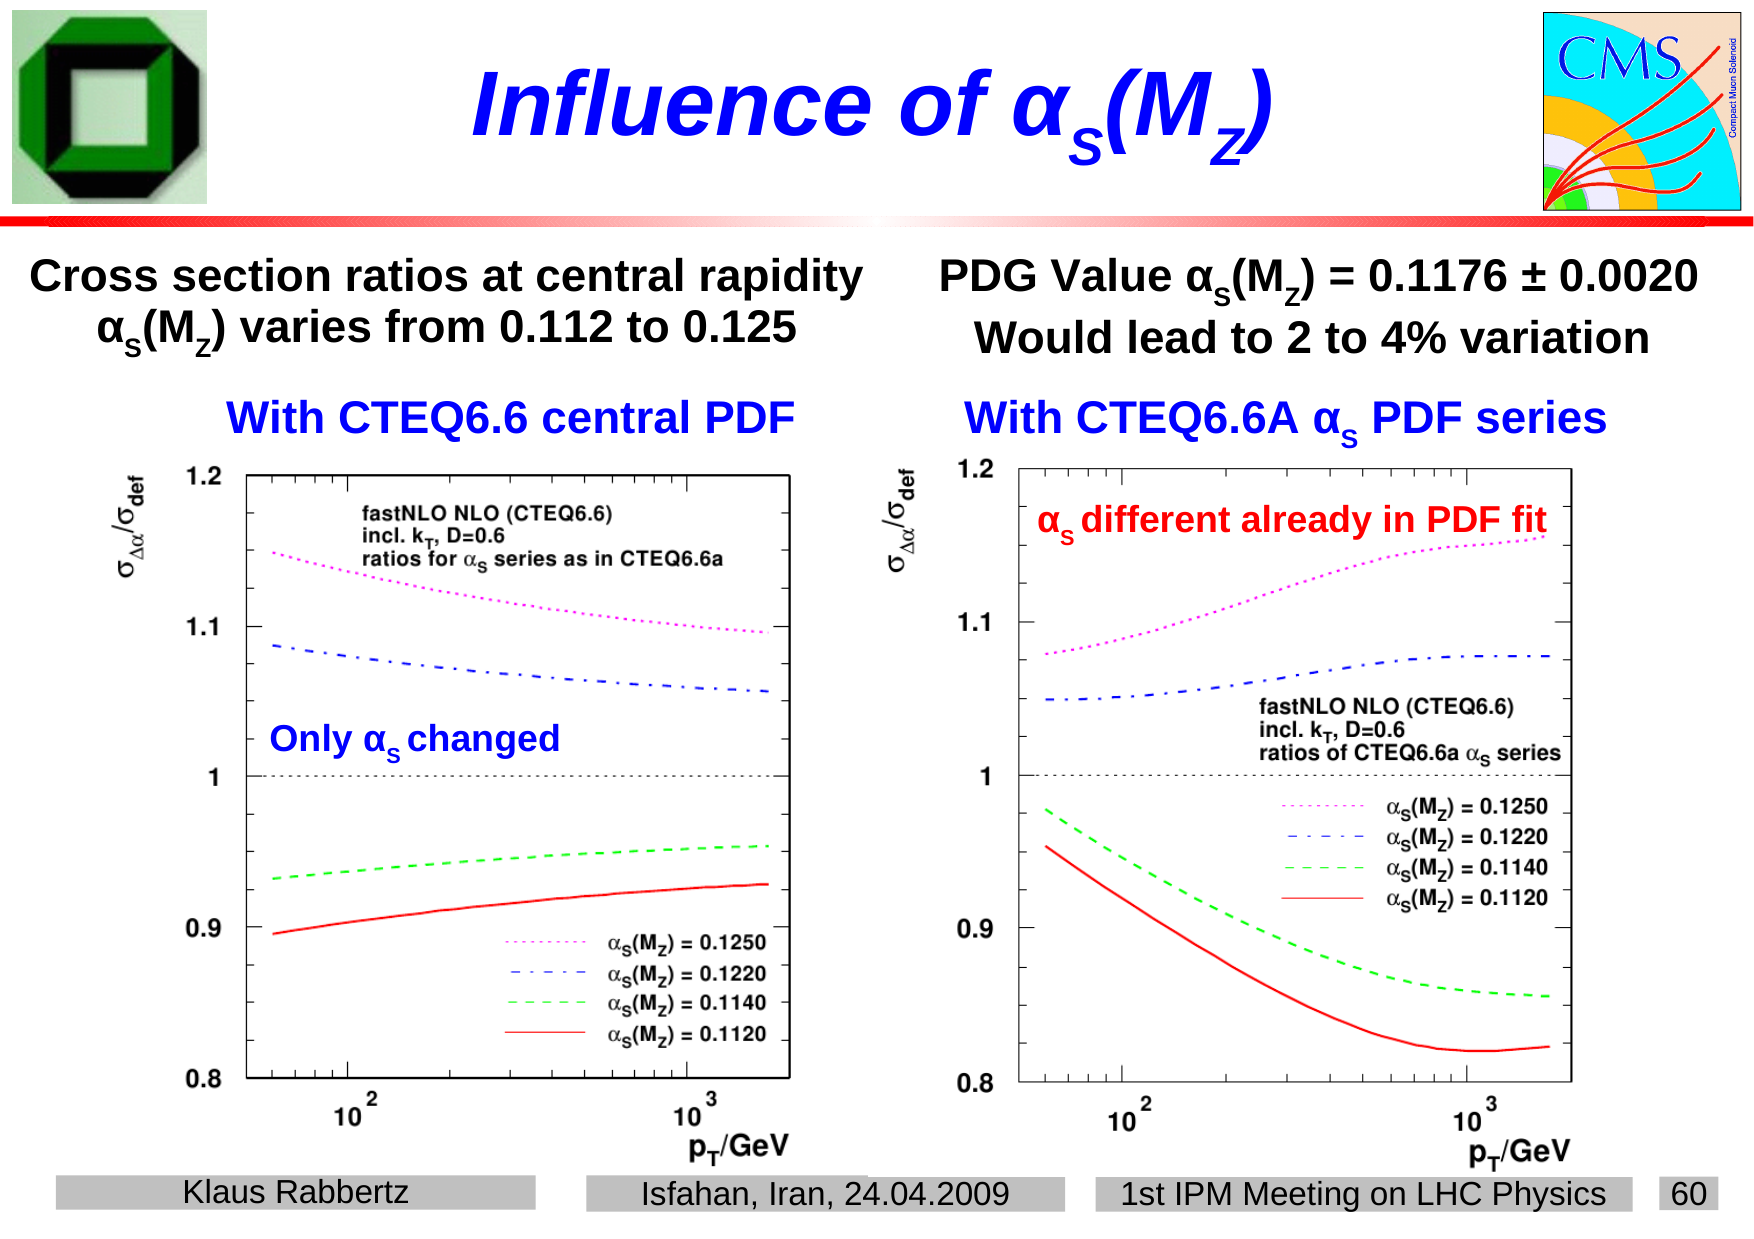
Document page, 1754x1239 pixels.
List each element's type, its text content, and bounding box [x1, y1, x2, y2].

picture [12, 10, 207, 204]
text_box Only αS changed [257, 705, 573, 782]
text_box With CTEQ6.6 central PDF [214, 379, 808, 456]
picture [110, 451, 799, 1173]
text_box PDG Value αS(MZ) = 0.1176 ± 0.0020 Would lead to 2 to 4% variation [926, 237, 1712, 378]
title Influence of αS(MZ) [220, 16, 1525, 213]
text_box Cross section ratios at central rapidity αS(MZ) varies from 0.112 to 0.125 [17, 237, 876, 378]
text_box αS different already in PDF fit [1025, 487, 1560, 563]
picture [1542, 11, 1742, 211]
text_box With CTEQ6.6A αS PDF series [952, 379, 1620, 467]
picture [868, 444, 1603, 1178]
